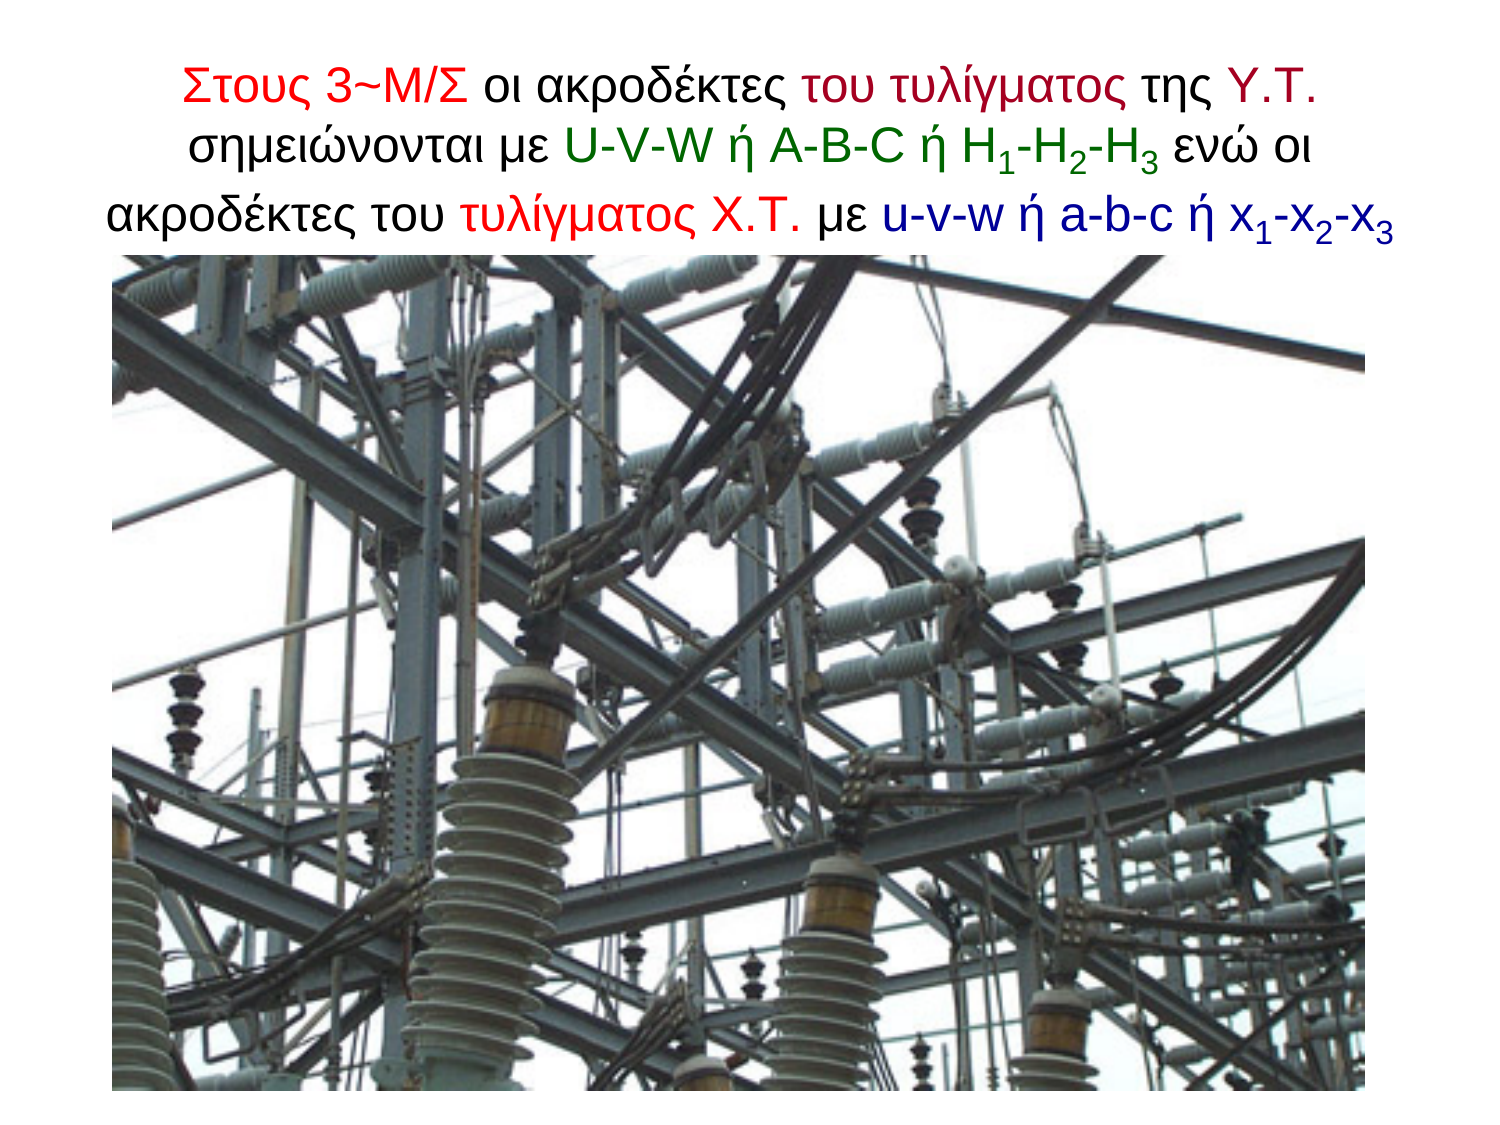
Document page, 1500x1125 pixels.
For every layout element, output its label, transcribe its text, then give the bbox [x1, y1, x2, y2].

picture [112, 255, 1365, 1091]
title Στους 3~Μ/Σ οι ακροδέκτες του τυλίγματος της Υ.Τ. σημειώνονται με U-V-W ή A-B-C ή H1-H2-H3 ενώ οι ακροδέκτες του τυλίγματος Χ.Τ. με u-v-w ή a-b-c ή x1-x2-x3 [75, 45, 1426, 233]
